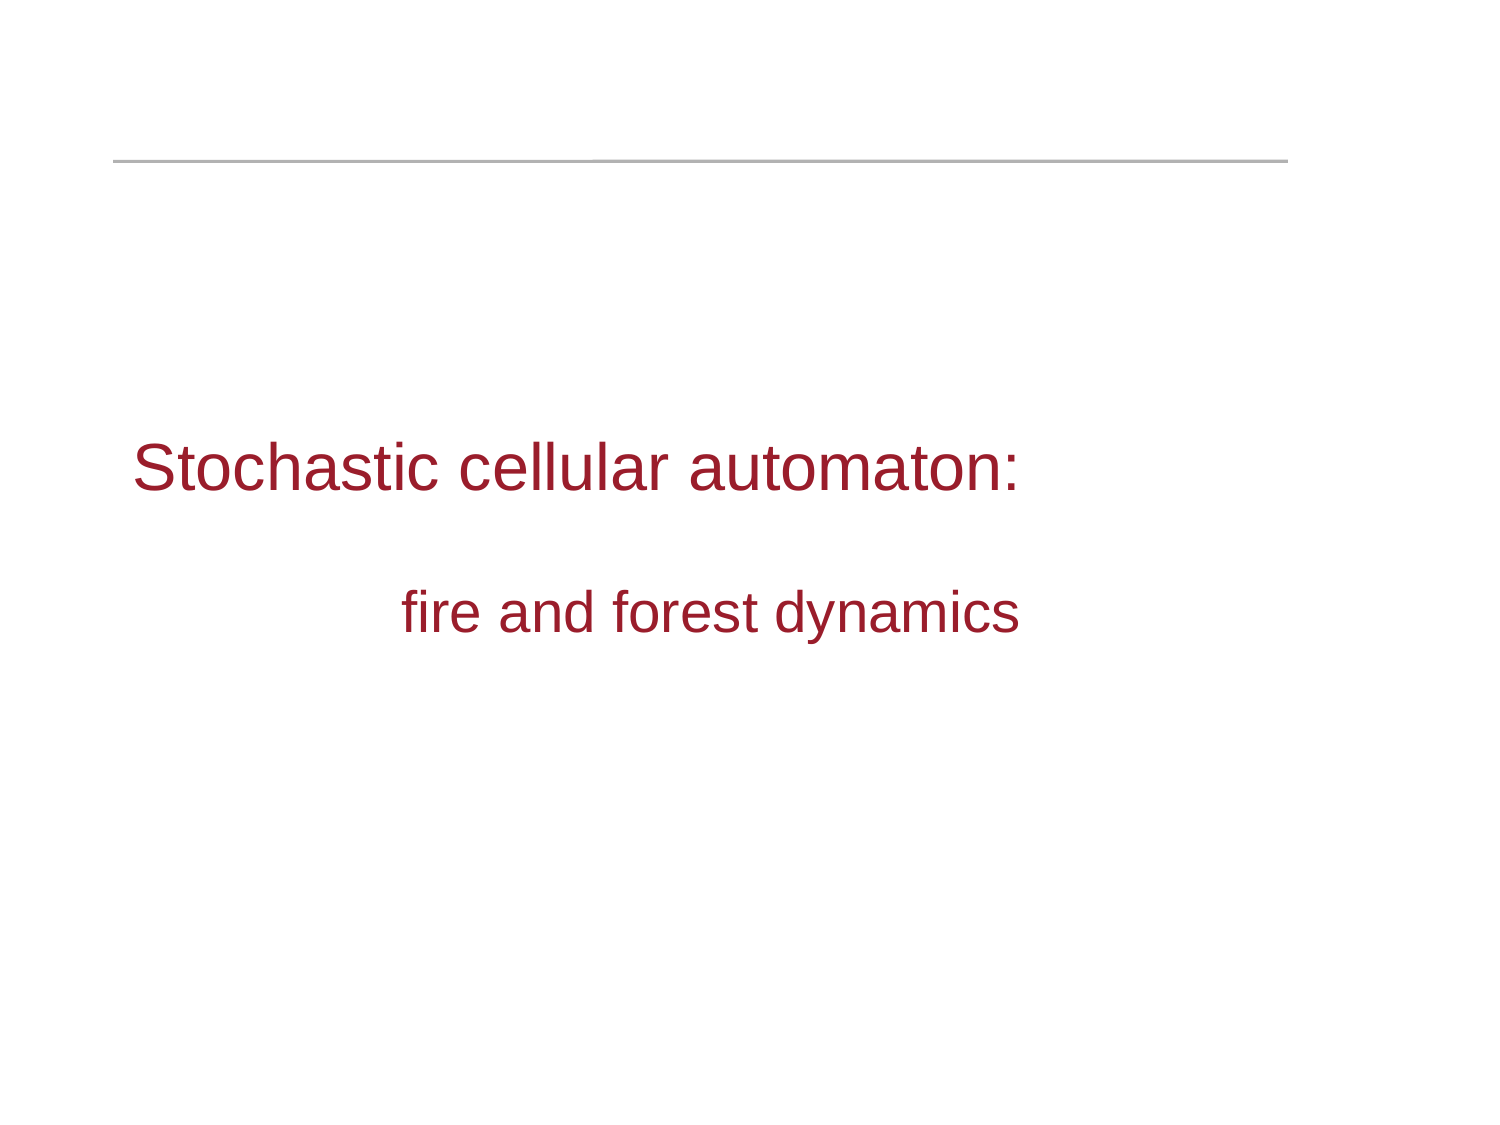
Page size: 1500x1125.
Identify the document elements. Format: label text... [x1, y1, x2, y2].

text_box Stochastic cellular automaton: fire and forest dynamics [118, 416, 1182, 632]
